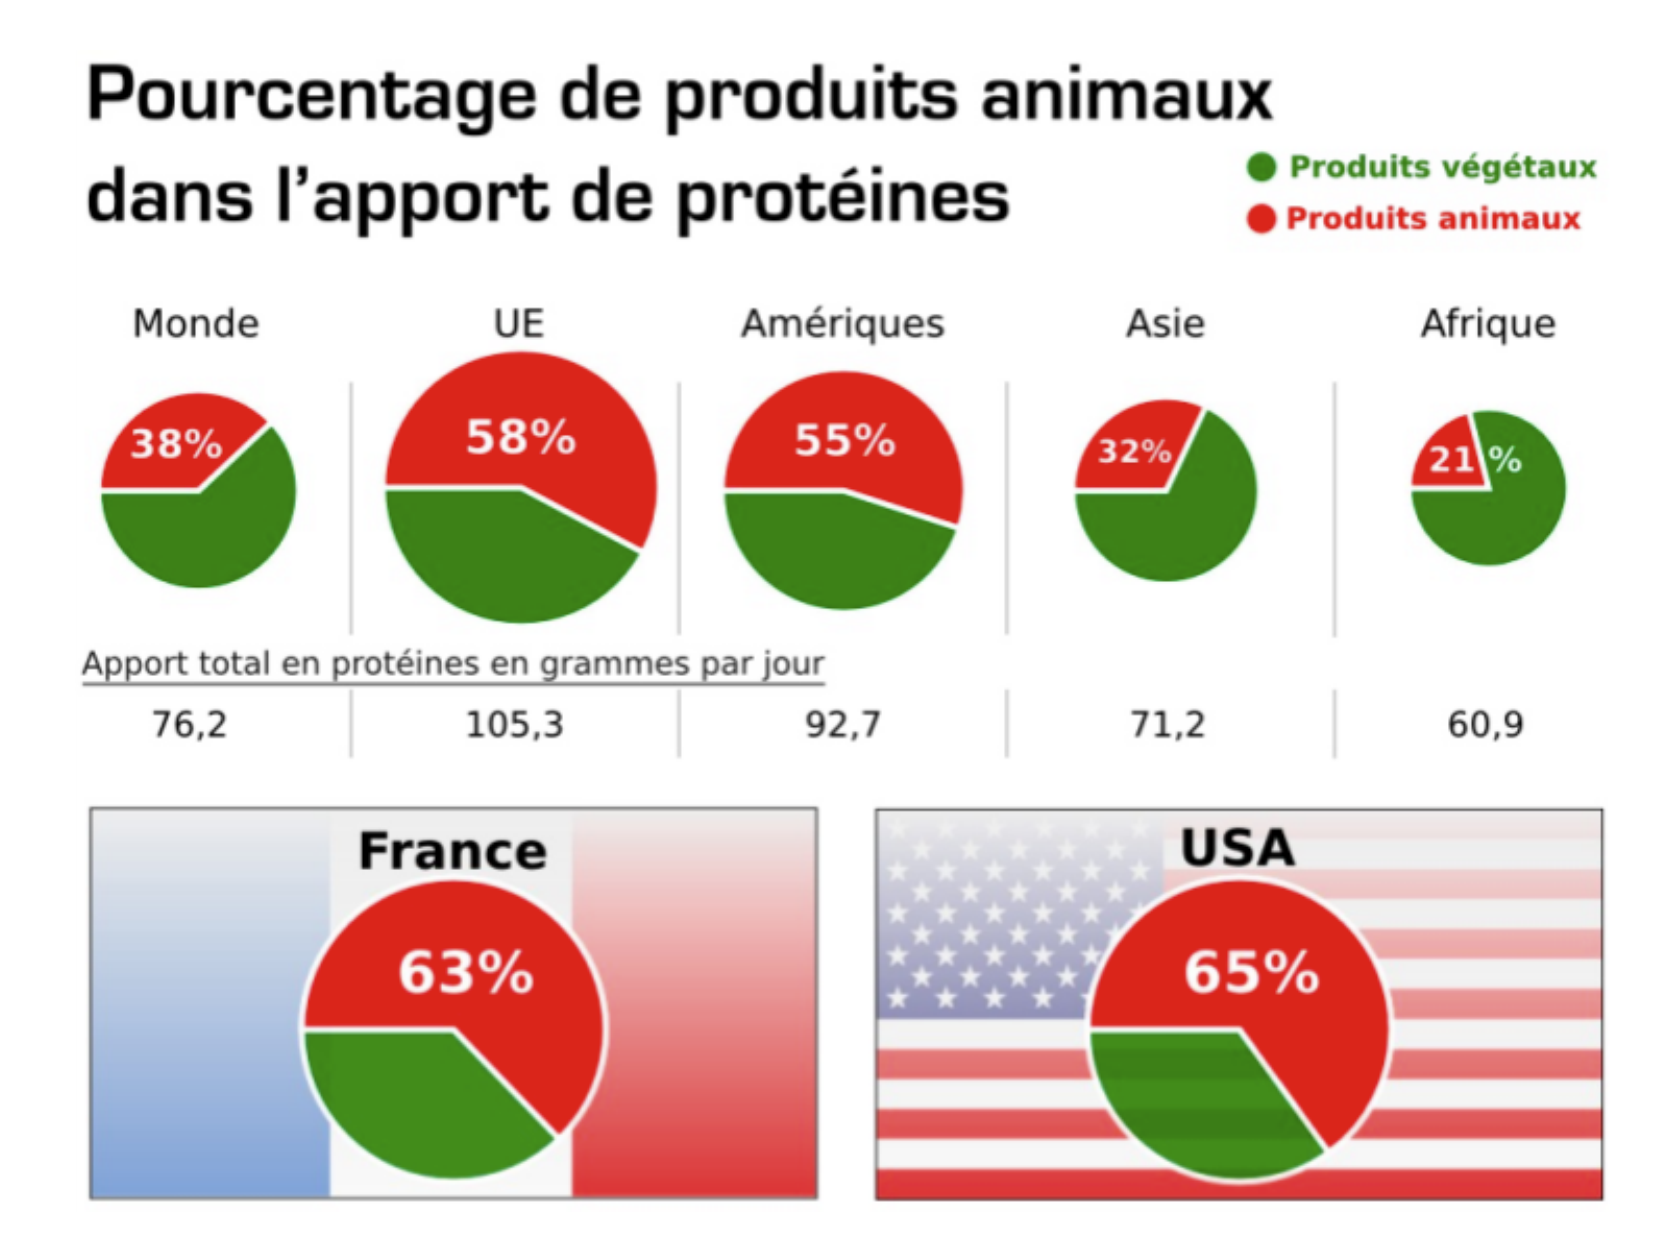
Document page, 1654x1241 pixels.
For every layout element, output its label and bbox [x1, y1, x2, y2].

picture [75, 50, 1616, 1212]
